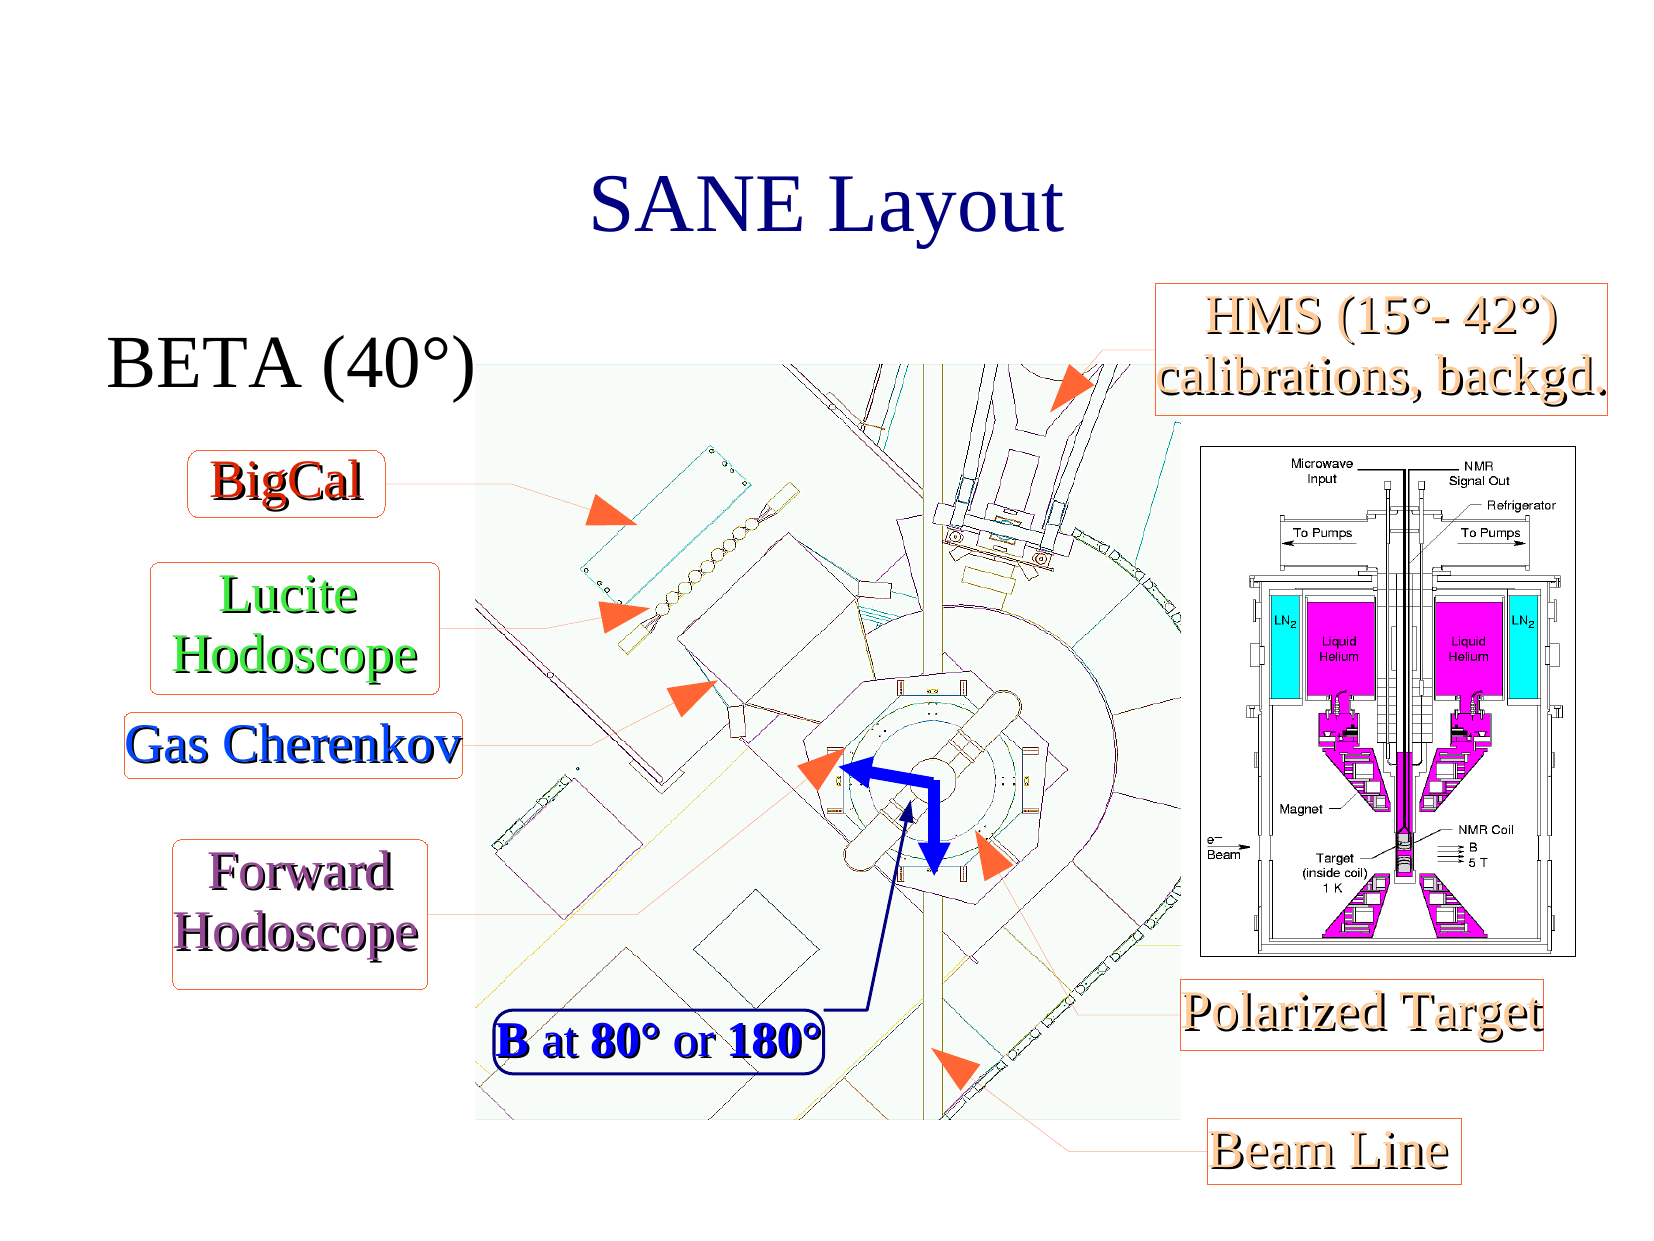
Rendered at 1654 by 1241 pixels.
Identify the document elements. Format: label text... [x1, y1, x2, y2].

text_box B at 80° or 180° [493, 1010, 824, 1074]
text_box Forward Hodoscope [172, 839, 428, 990]
text_box BETA (40°) [106, 320, 477, 412]
text_box Gas Cherenkov [124, 712, 463, 779]
picture [475, 362, 1181, 1124]
text_box HMS (15°- 42°) calibrations, backgd. [1155, 283, 1608, 416]
text_box Lucite Hodoscope [150, 562, 440, 695]
text_box Polarized Target [1180, 979, 1544, 1051]
title SANE Layout [173, 103, 1480, 303]
picture [1200, 446, 1576, 957]
text_box Beam Line [1207, 1118, 1462, 1185]
text_box BigCal [187, 450, 386, 518]
